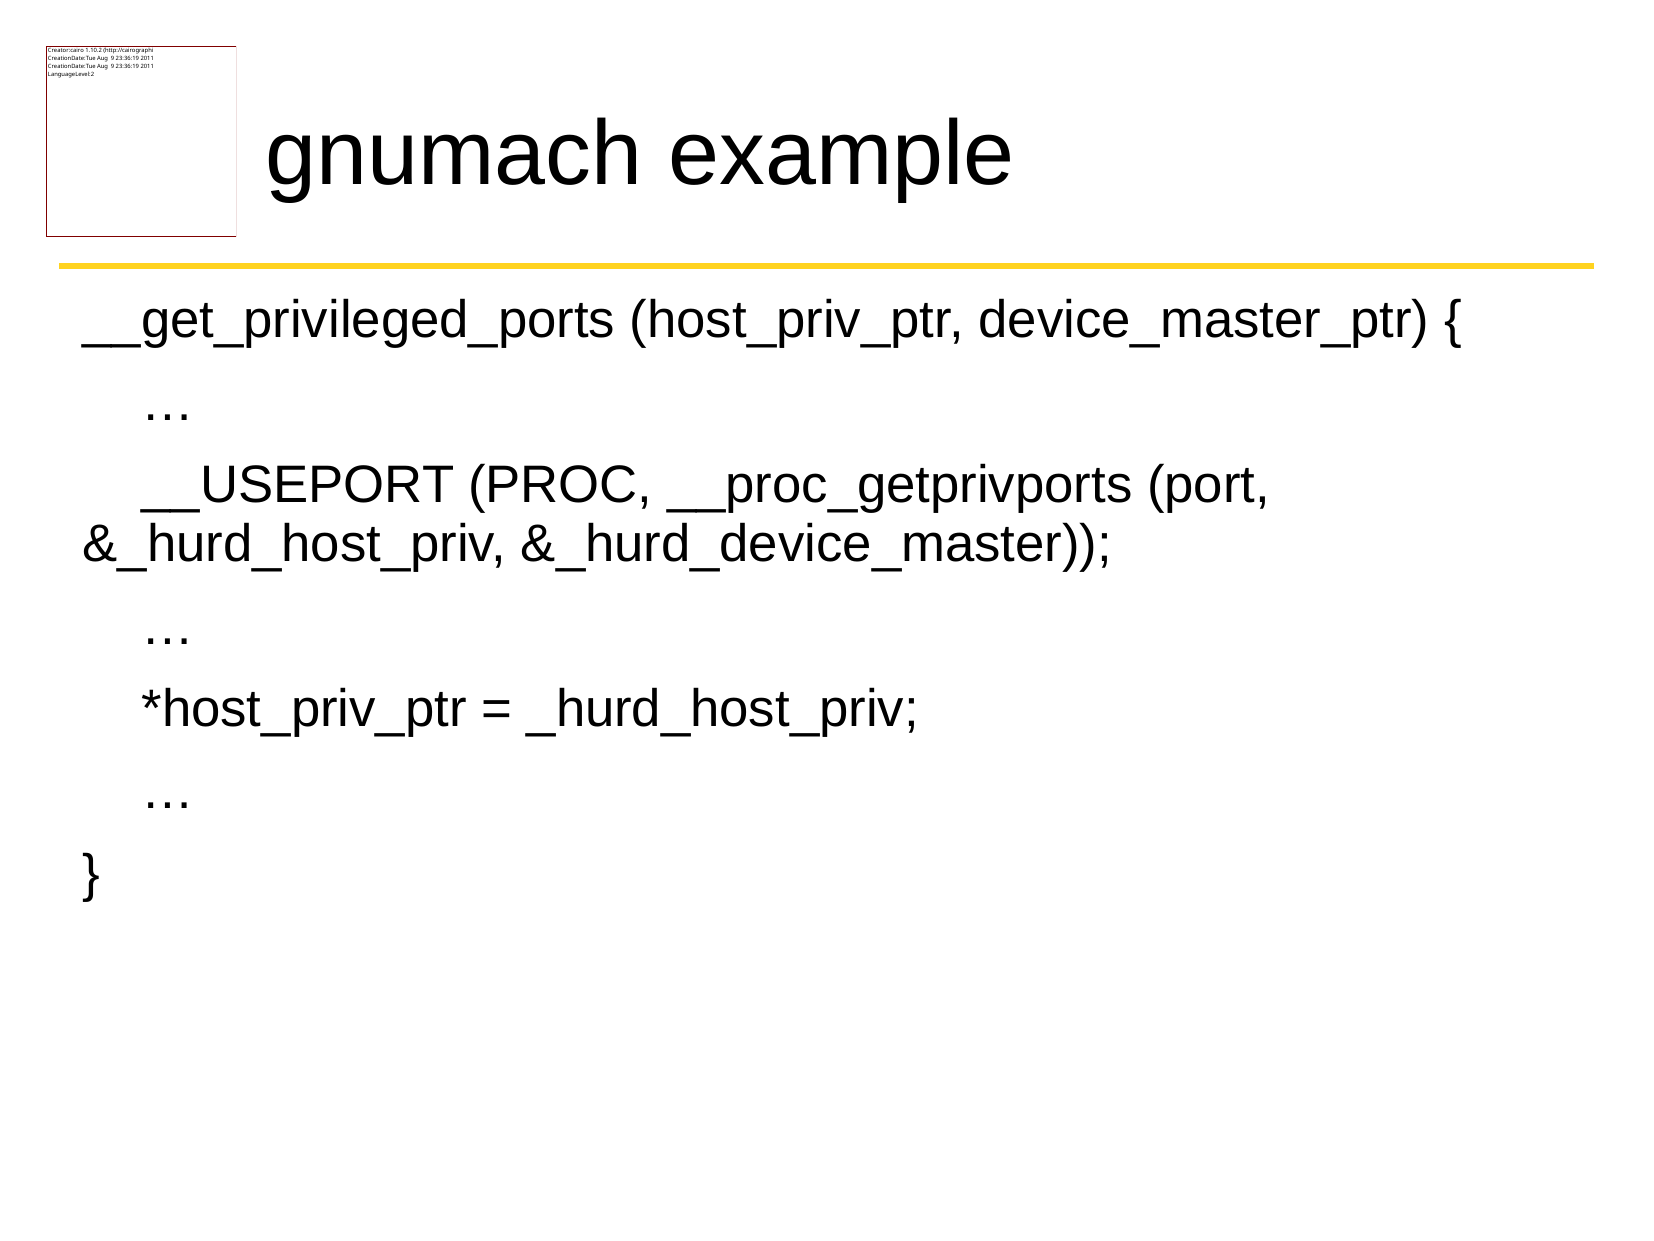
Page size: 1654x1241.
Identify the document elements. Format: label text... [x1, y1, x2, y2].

title gnumach example [265, 49, 1571, 257]
list __get_privileged_ports (host_priv_ptr, device_master_ptr) { … __USEPORT (PROC, __proc_getprivports (port, &_hurd_host_priv, &_hurd_device_master)); … *host_priv_ptr = _hurd_host_priv; … } [82, 290, 1571, 1152]
